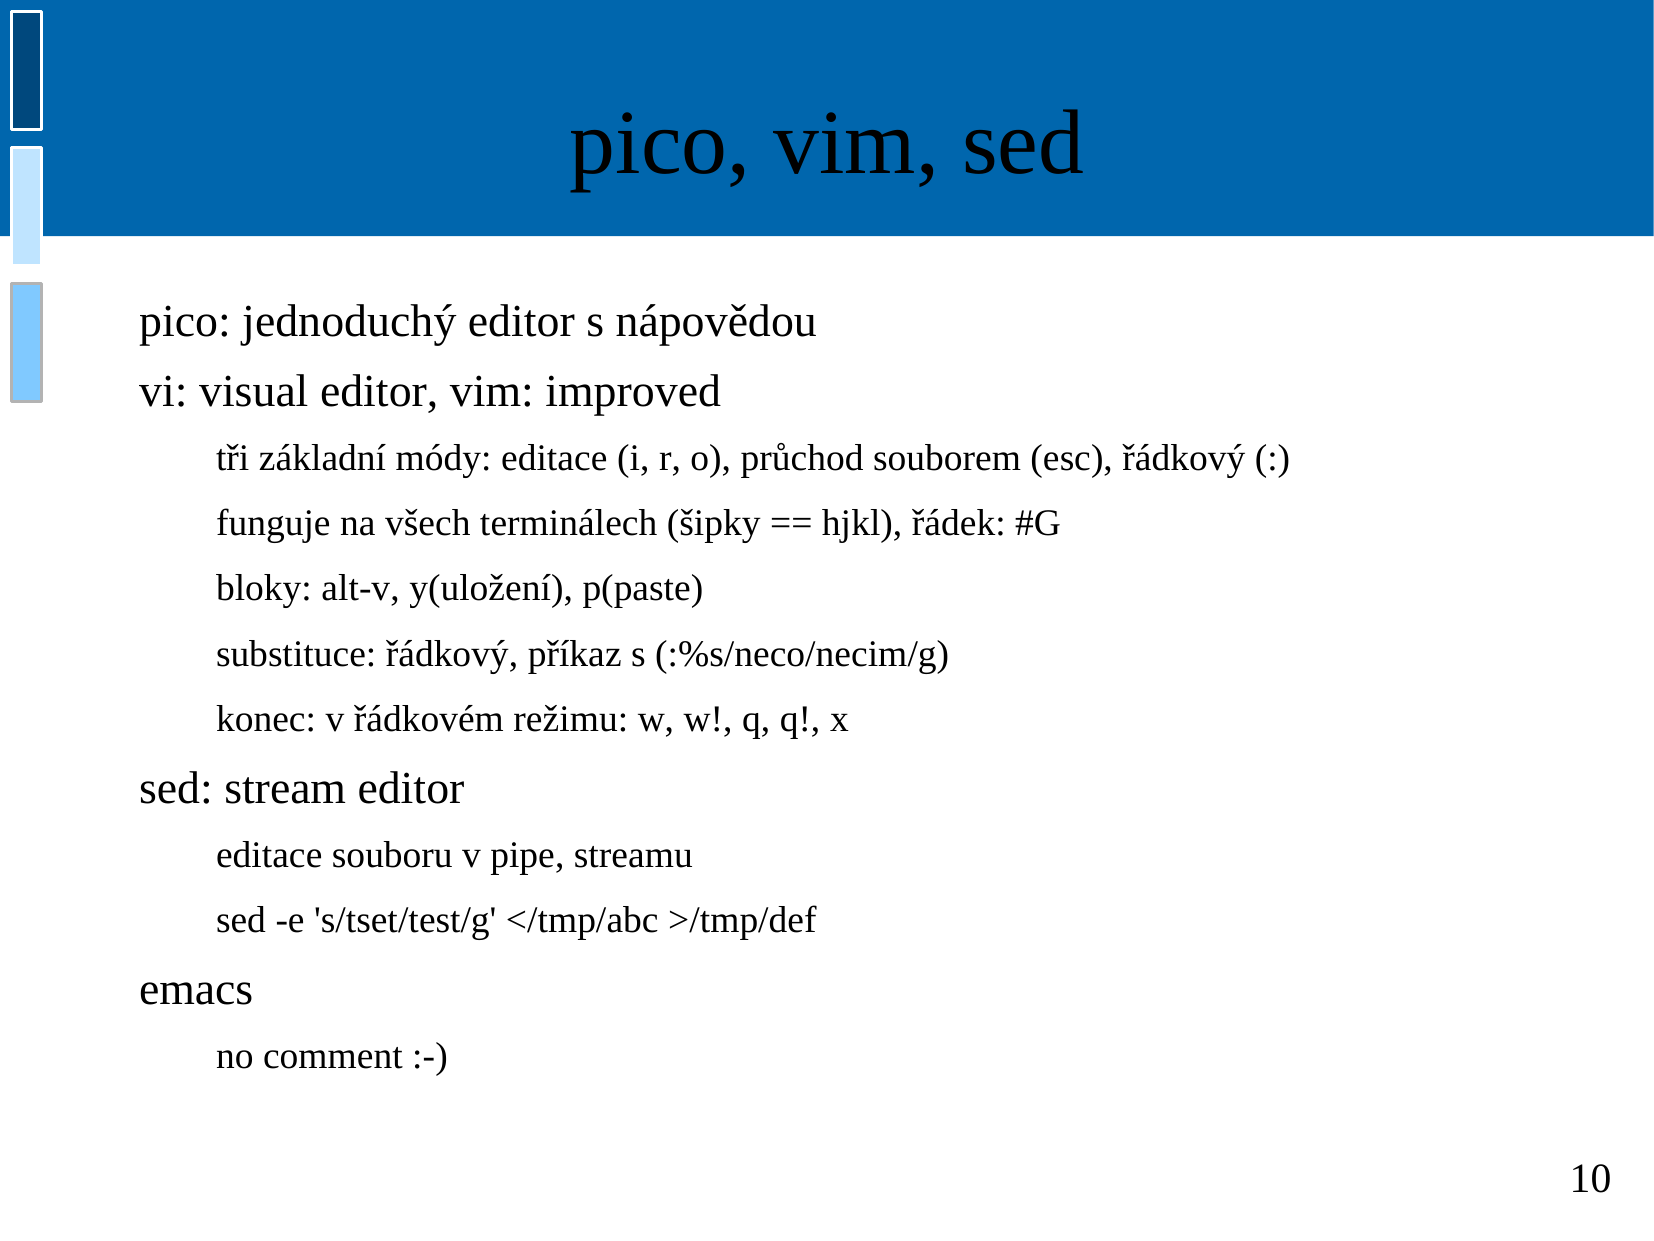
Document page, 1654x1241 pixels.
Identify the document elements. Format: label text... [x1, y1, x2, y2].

title pico, vim, sed [121, 49, 1534, 237]
list pico: jednoduchý editor s nápovědou vi: visual editor, vim: improved tři základní módy: editace (i, r, o), průchod souborem (esc), řádkový (:) funguje na všech terminálech (šipky == hjkl), řádek: #G bloky: alt-v, y(uložení), p(paste) substituce: řádkový, příkaz s (:%s/neco/necim/g) konec: v řádkovém režimu: w, w!, q, q!, x sed: stream editor editace souboru v pipe, streamu sed -e 's/tset/test/g' </tmp/abc >/tmp/def emacs no comment :-) [121, 295, 1534, 1127]
